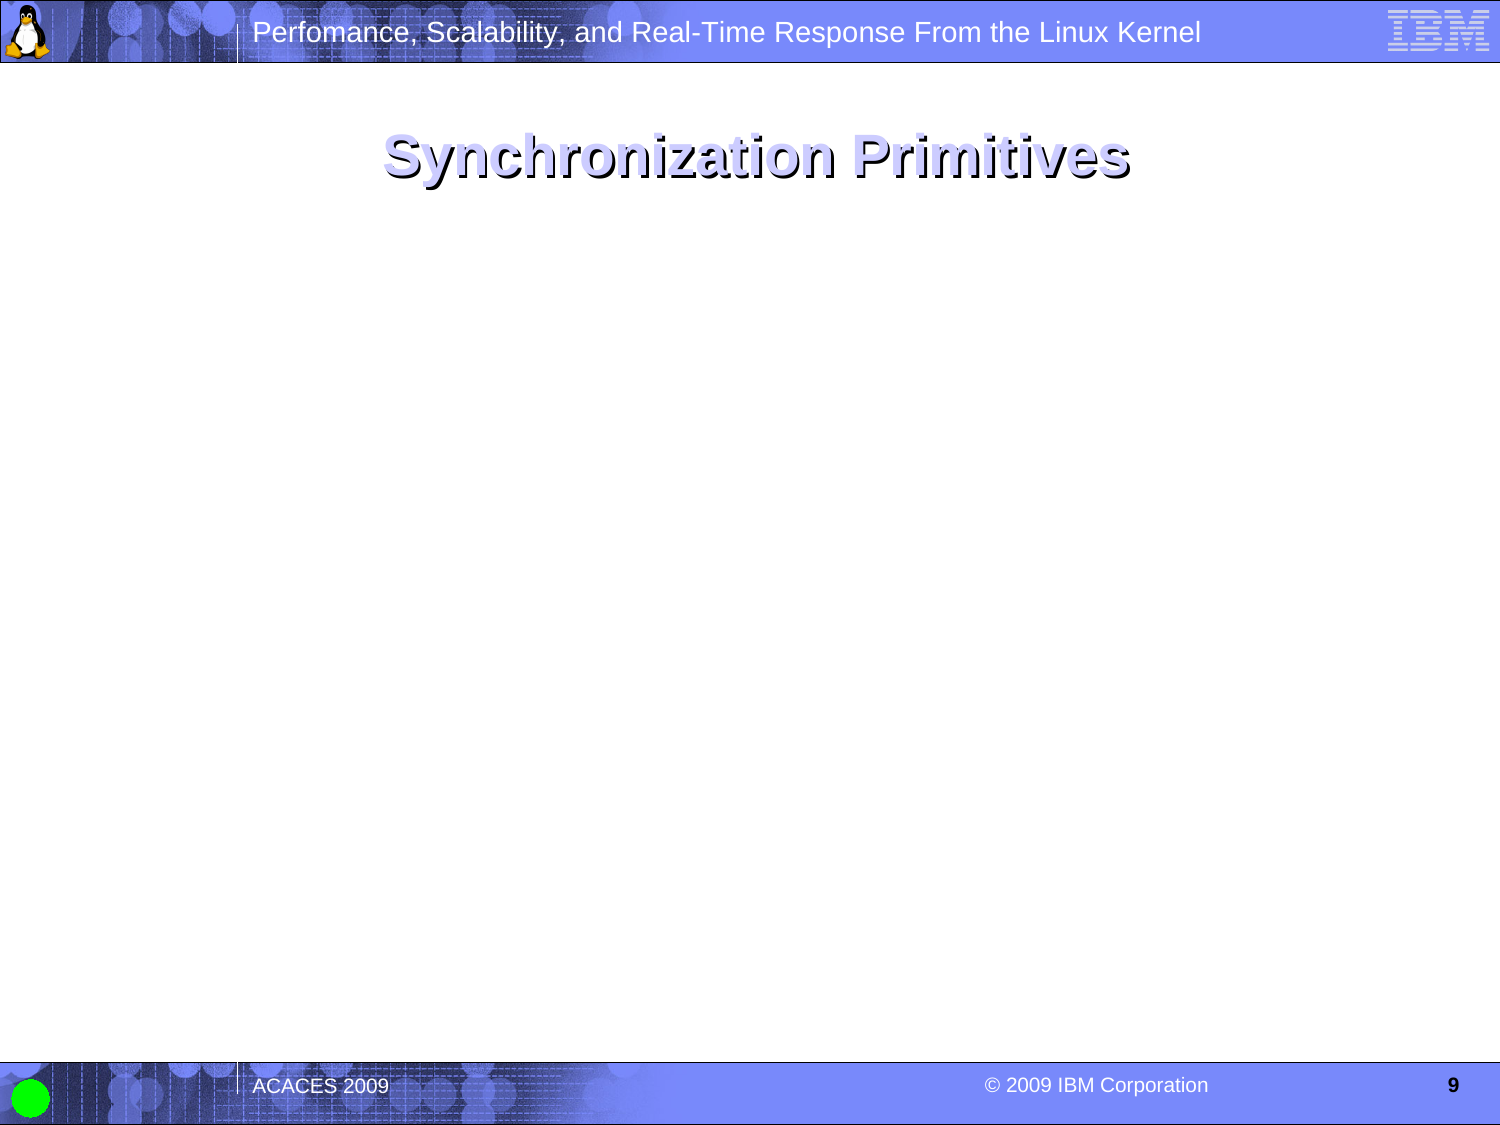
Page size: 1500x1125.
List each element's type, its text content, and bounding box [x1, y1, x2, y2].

text_box [11, 1079, 50, 1118]
title Synchronization Primitives [79, 116, 1433, 199]
picture [1, 1, 1500, 62]
picture [0, 1063, 1500, 1124]
